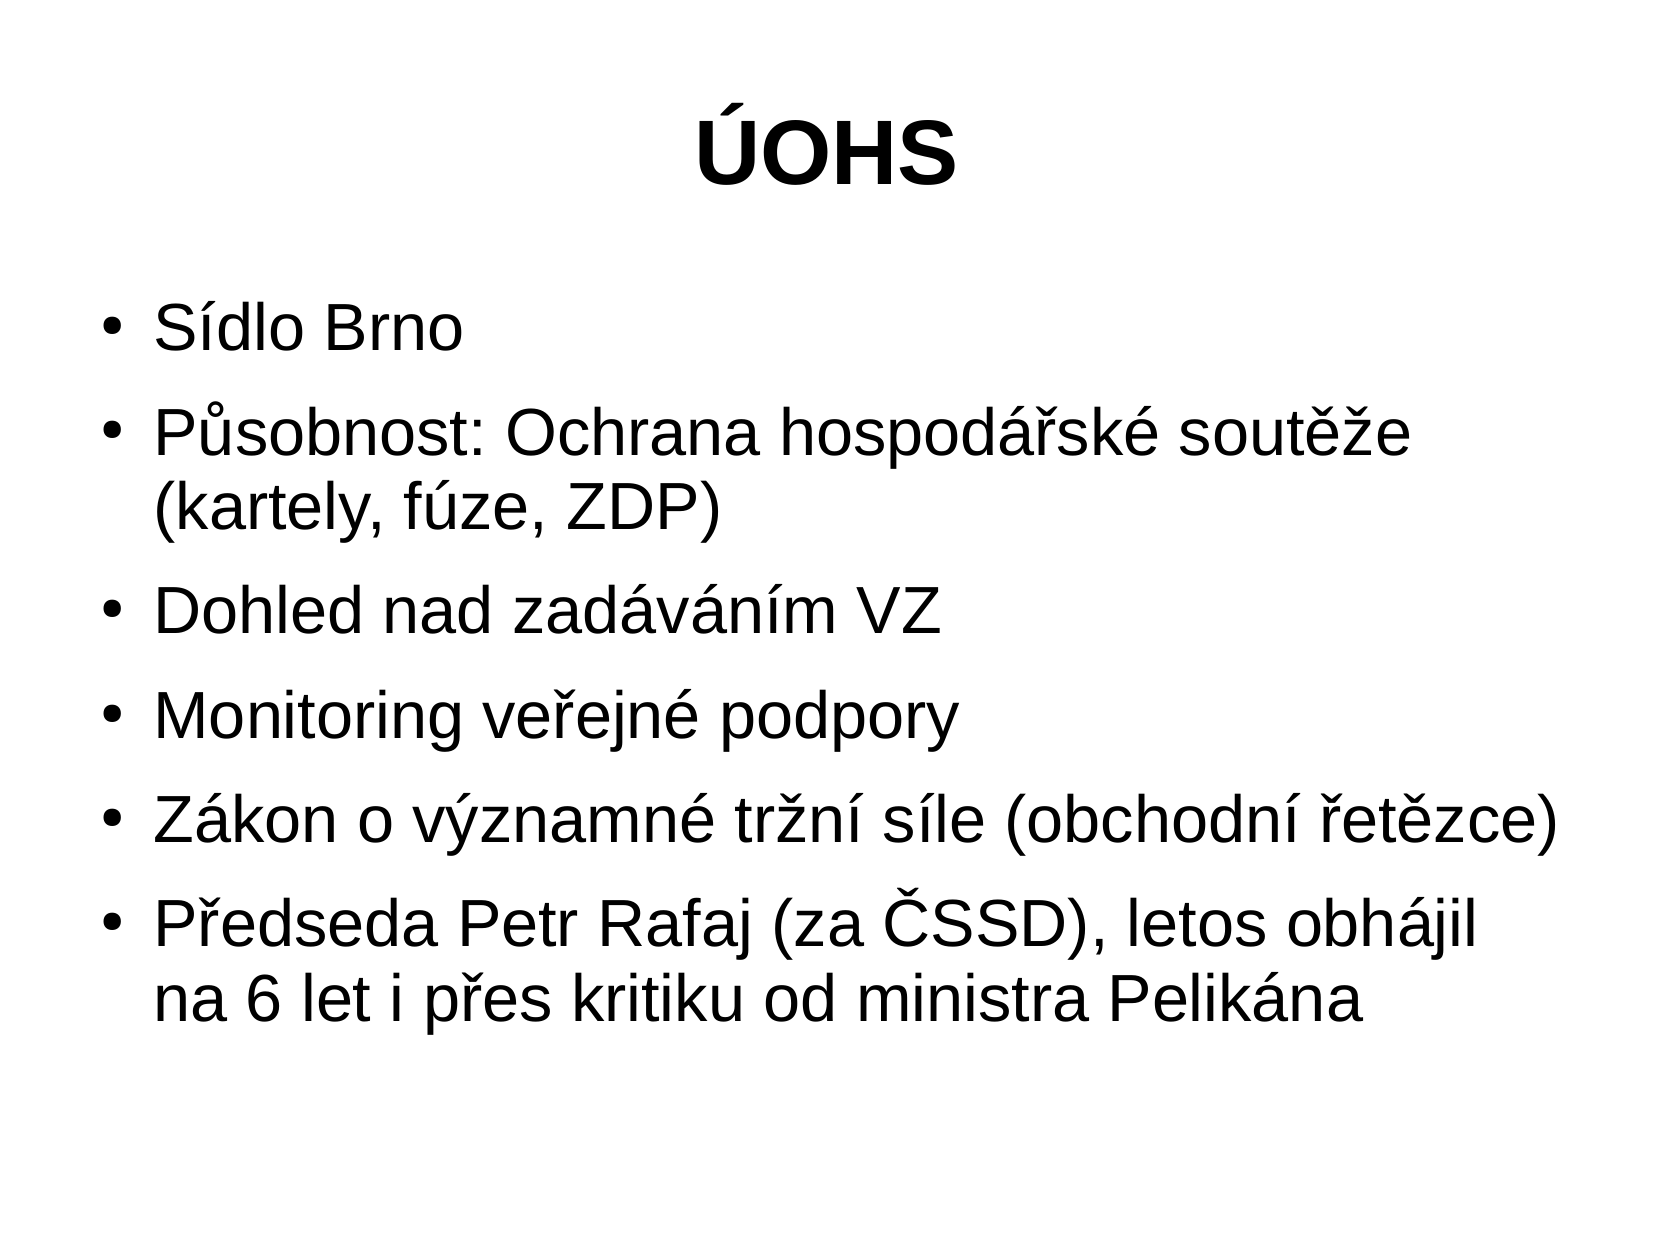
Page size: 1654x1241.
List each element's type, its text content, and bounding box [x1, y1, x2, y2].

list Sídlo Brno Působnost: Ochrana hospodářské soutěže (kartely, fúze, ZDP) Dohled nad zadáváním VZ Monitoring veřejné podpory Zákon o významné tržní síle (obchodní řetězce) Předseda Petr Rafaj (za ČSSD), letos obhájil na 6 let i přes kritiku od ministra Pelikána [82, 290, 1571, 1109]
title ÚOHS [82, 49, 1571, 257]
